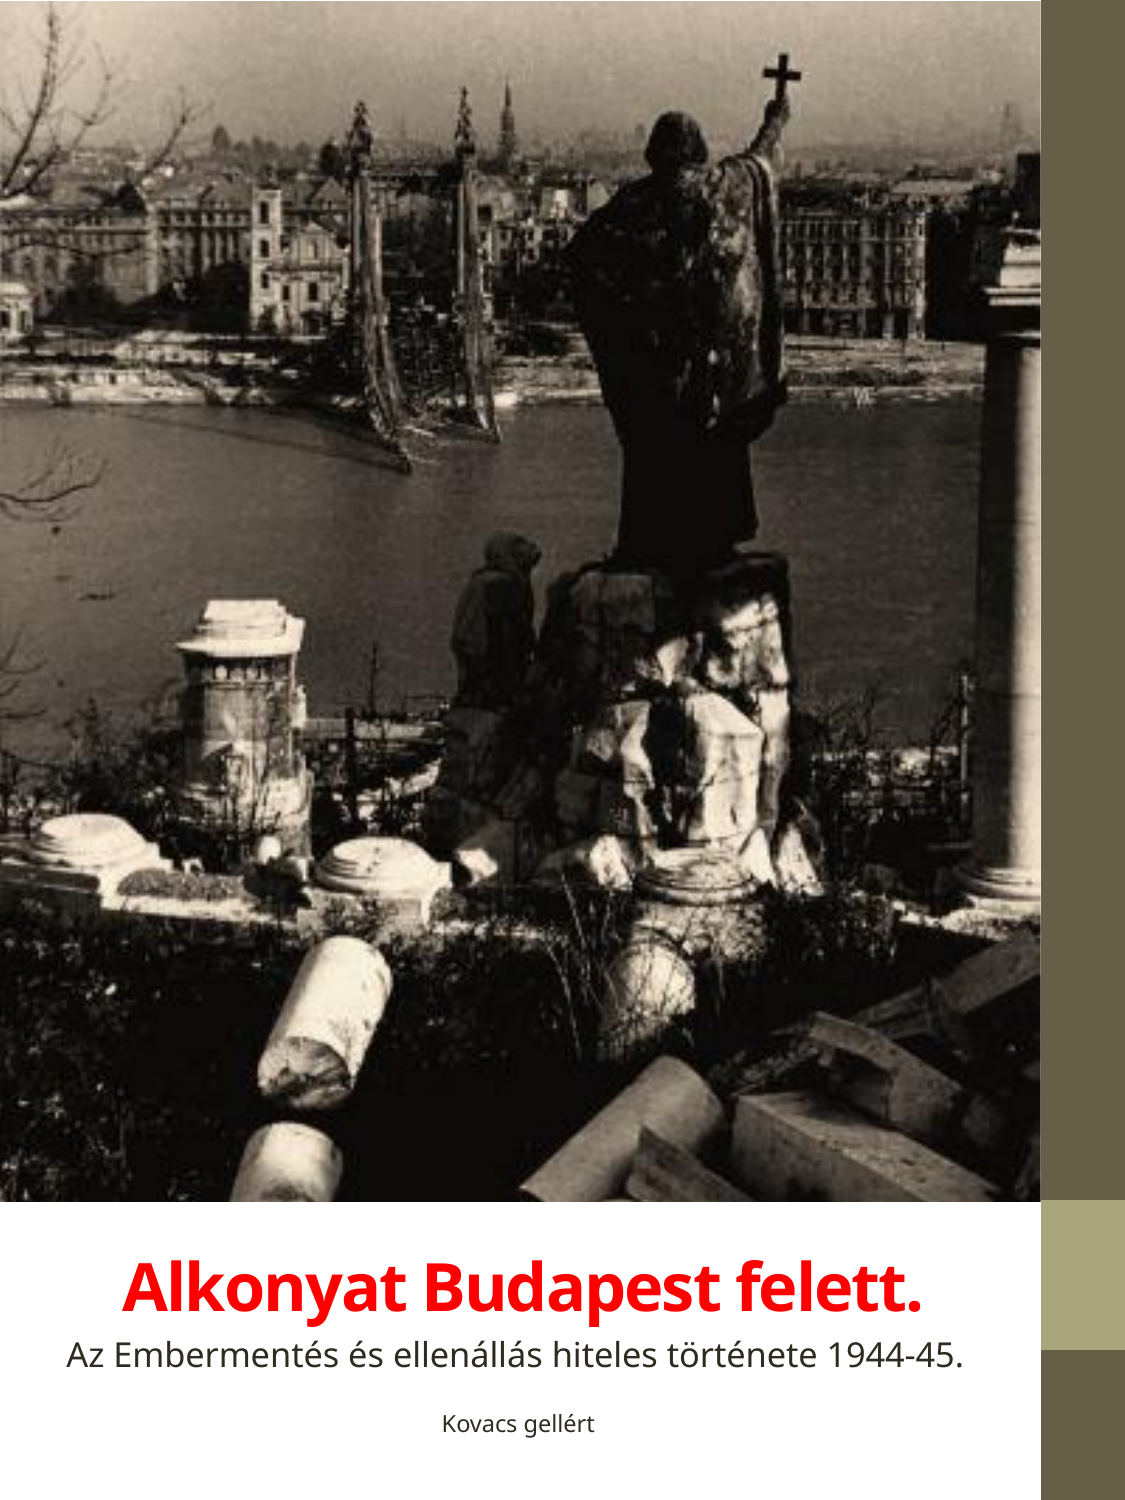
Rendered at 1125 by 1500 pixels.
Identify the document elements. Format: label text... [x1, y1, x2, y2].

title Alkonyat Budapest felett. [37, 1202, 994, 1332]
list Az Embermentés és ellenállás hiteles története 1944-45. Kovacs gellért [37, 1333, 994, 1468]
picture [0, 1, 1041, 1202]
